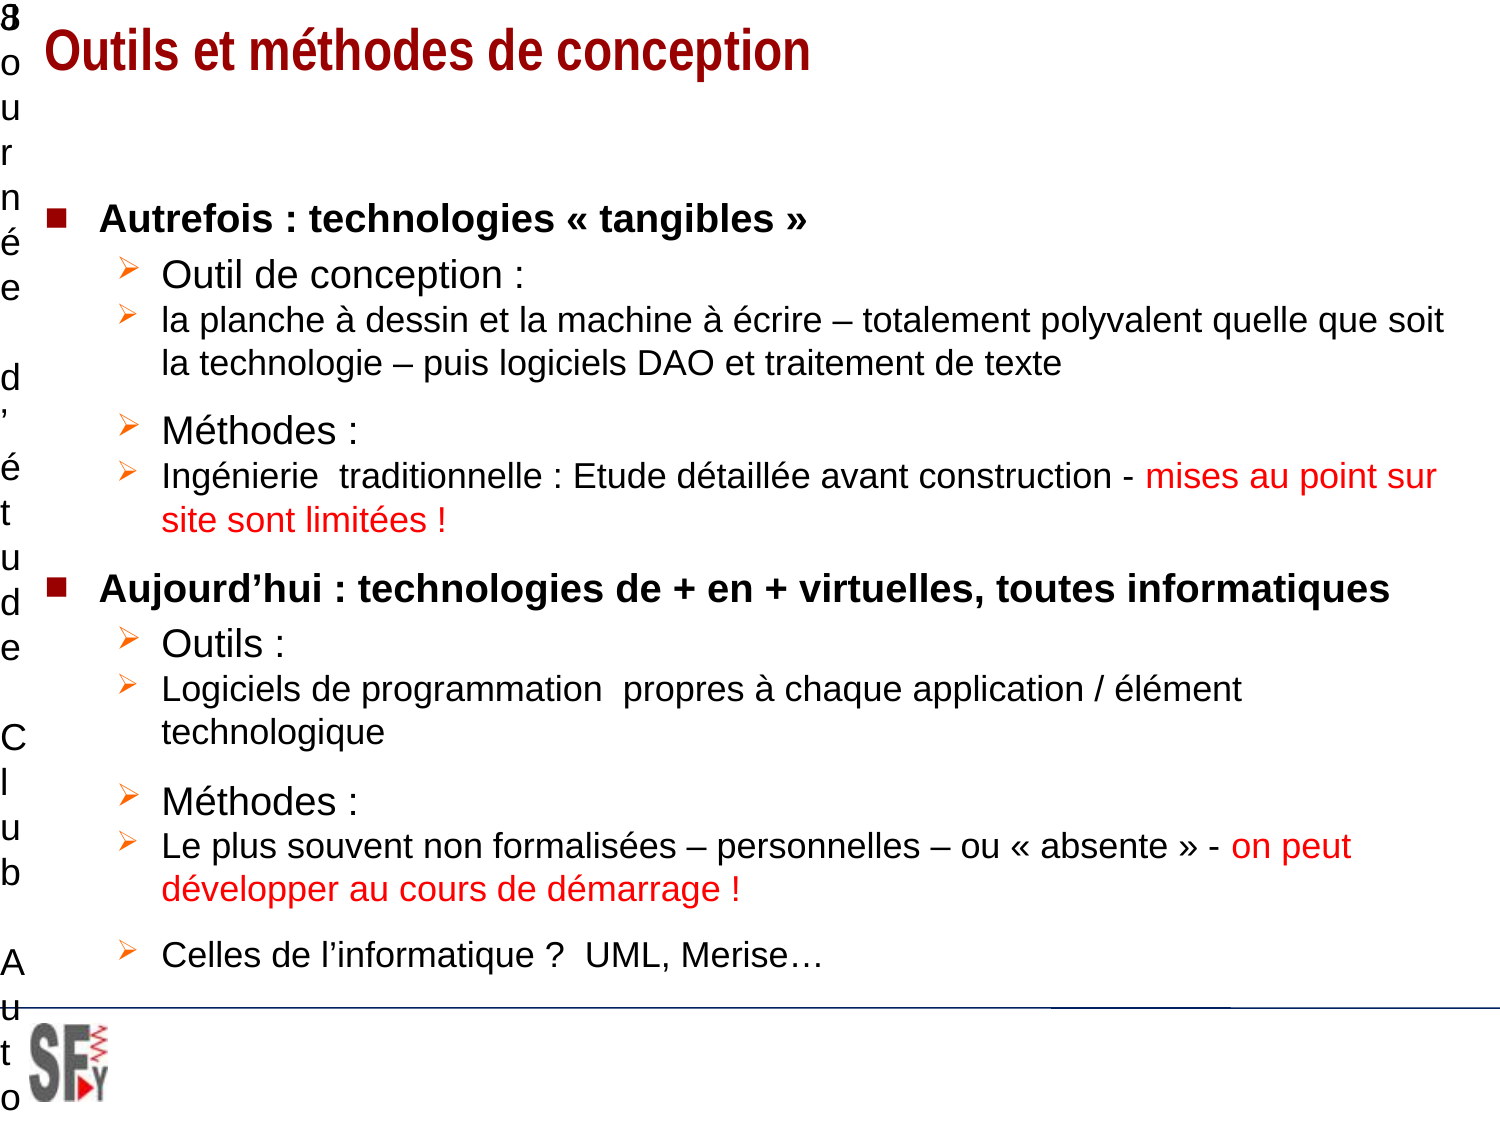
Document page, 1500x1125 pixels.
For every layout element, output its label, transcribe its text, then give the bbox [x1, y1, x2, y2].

list Autrefois : technologies « tangibles » Outil de conception : la planche à dessin et la machine à écrire – totalement polyvalent quelle que soit la technologie – puis logiciels DAO et traitement de texte Méthodes : Ingénierie traditionnelle : Etude détaillée avant construction - mises au point sur site sont limitées ! Aujourd’hui : technologies de + en + virtuelles, toutes informatiques Outils : Logiciels de programmation propres à chaque application / élément technologique Méthodes : Le plus souvent non formalisées – personnelles – ou « absente » - on peut développer au cours de démarrage ! Celles de l’informatique ? UML, Merise… [29, 184, 1471, 988]
picture [29, 1023, 108, 1102]
title Outils et méthodes de conception [29, 12, 1471, 138]
